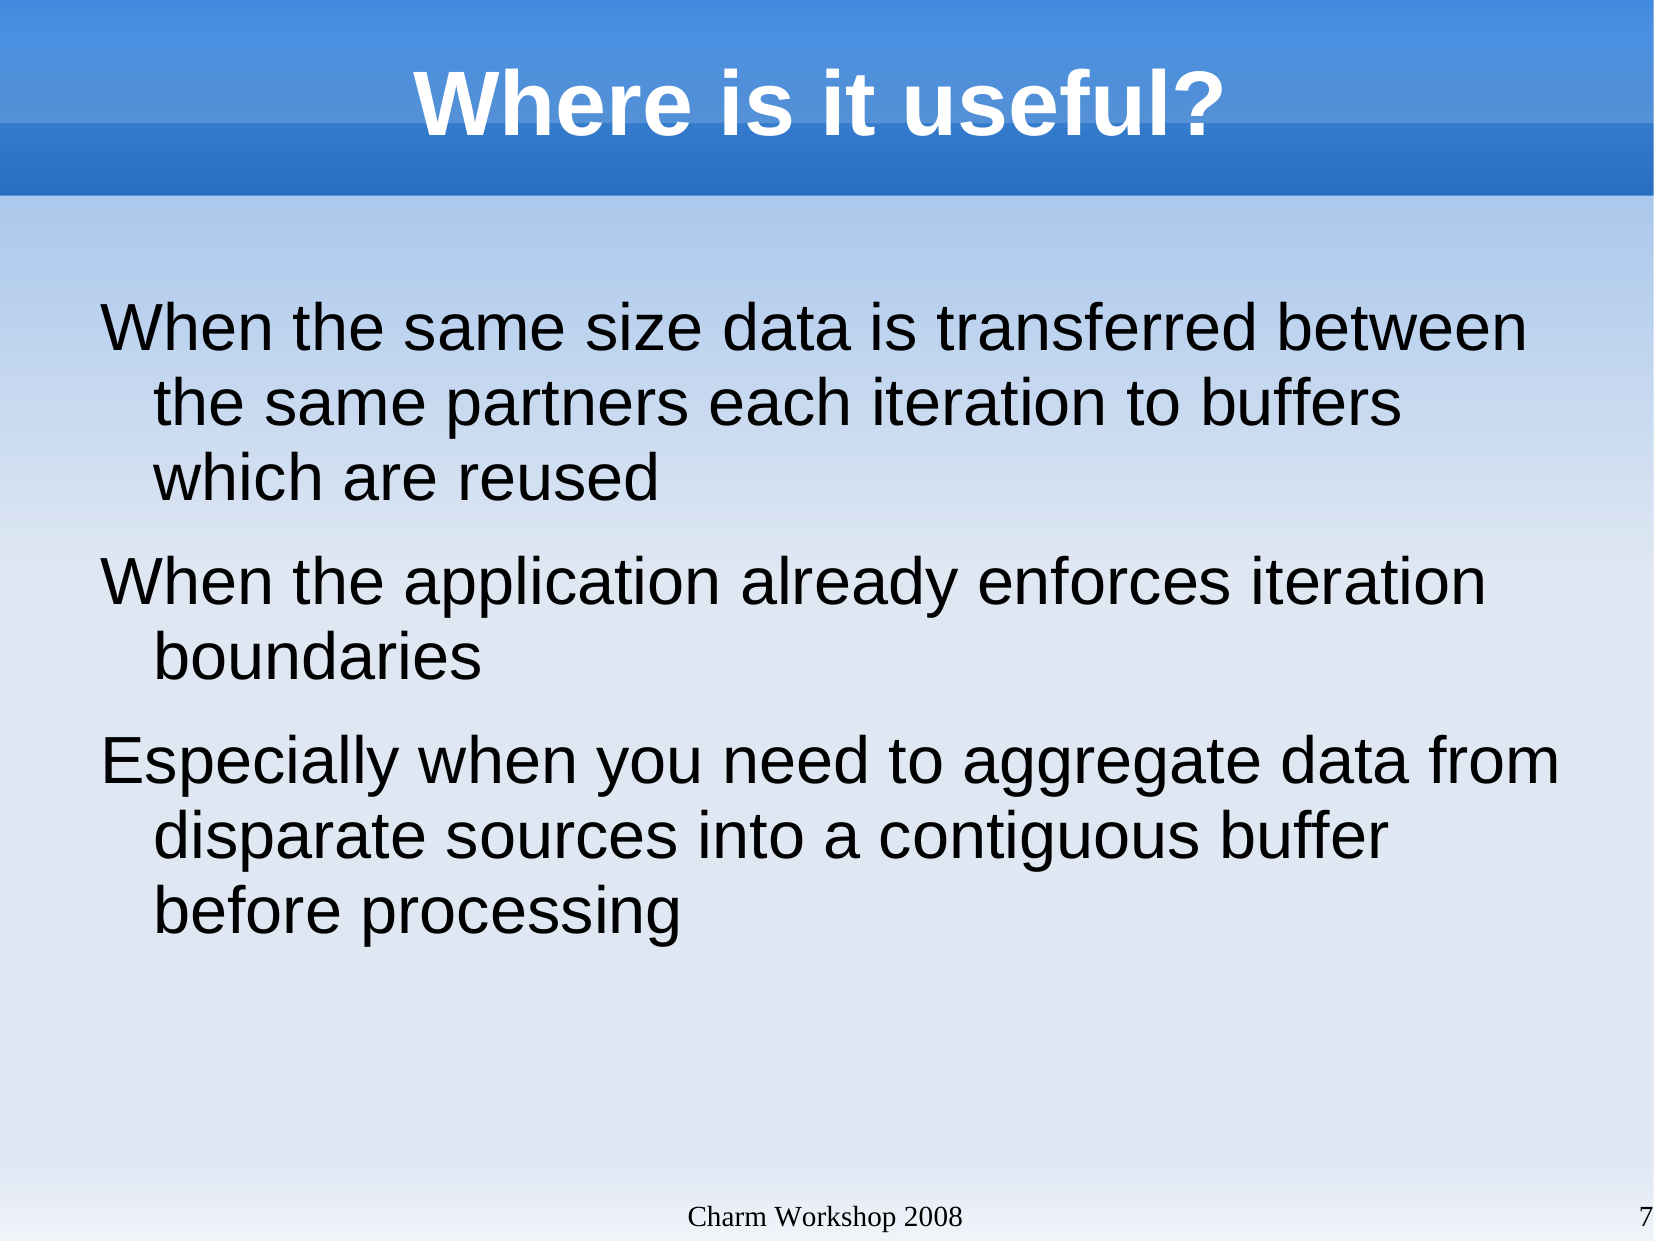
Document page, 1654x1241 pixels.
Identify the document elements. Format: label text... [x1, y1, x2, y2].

list When the same size data is transferred between the same partners each iteration to buffers which are reused When the application already enforces iteration boundaries Especially when you need to aggregate data from disparate sources into a contiguous buffer before processing [82, 290, 1571, 1109]
picture [0, 0, 1654, 1241]
title Where is it useful? [76, 0, 1565, 208]
